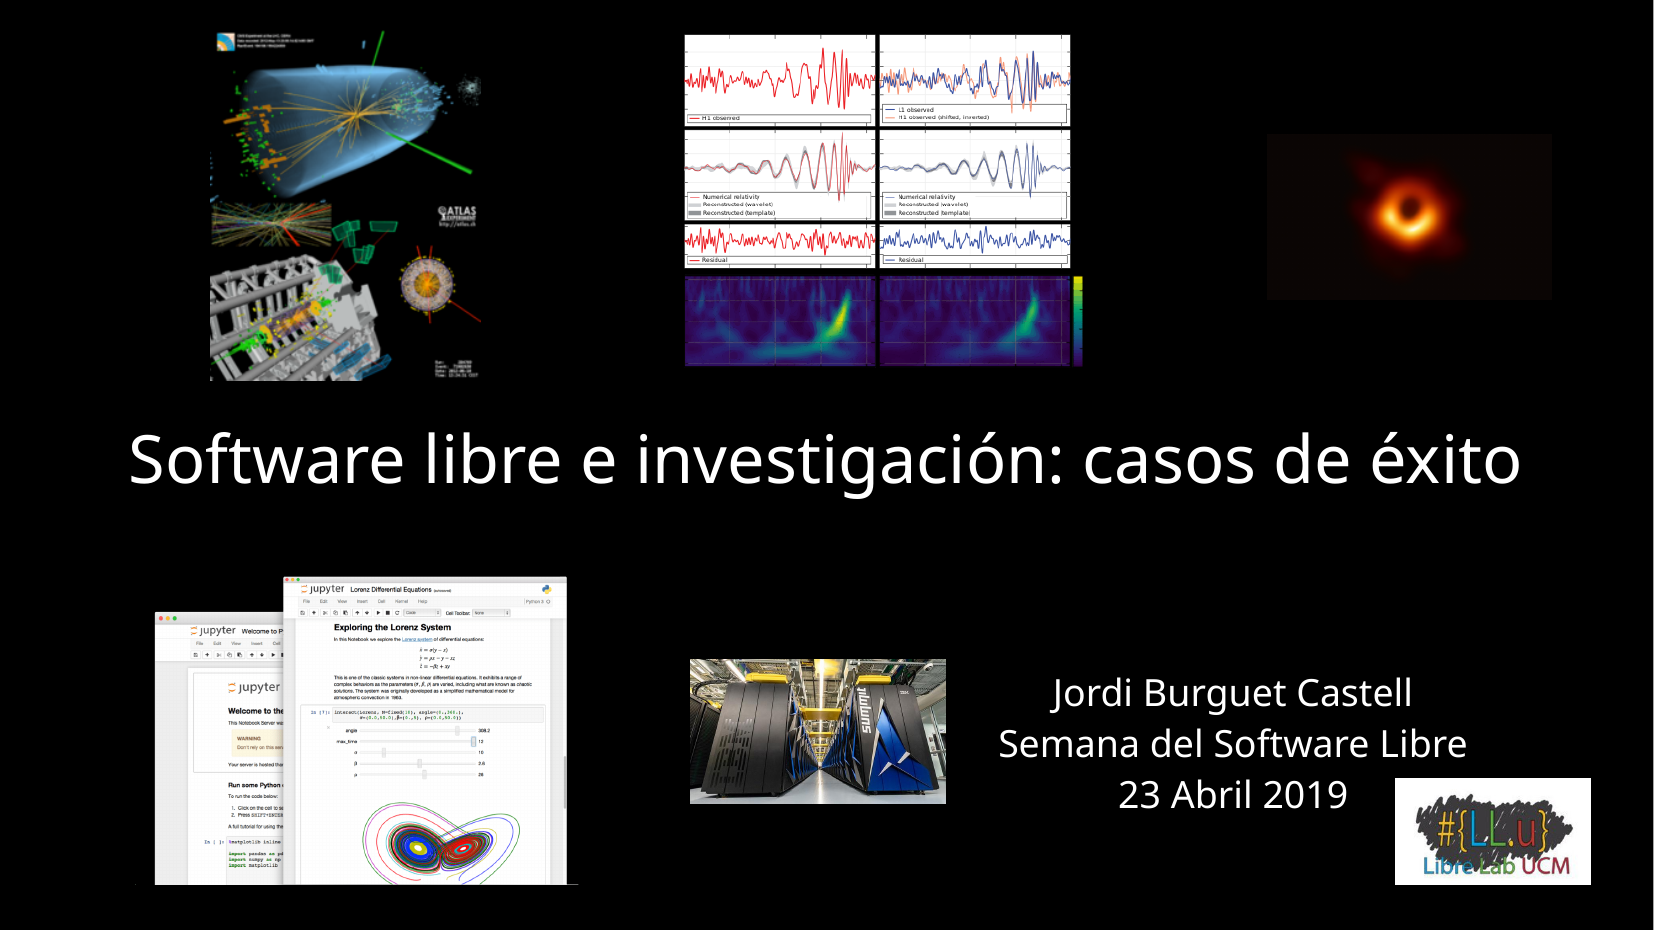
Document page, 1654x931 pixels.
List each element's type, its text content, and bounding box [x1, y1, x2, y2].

picture [690, 659, 946, 804]
picture [1395, 778, 1591, 886]
text_box Jordi Burguet Castell Semana del Software Libre 23 Abril 2019 [983, 658, 1518, 823]
picture [1267, 134, 1552, 301]
picture [645, 14, 1111, 409]
picture [210, 29, 481, 188]
subtitle Software libre e investigación: casos de éxito [82, 188, 1571, 728]
picture [135, 569, 580, 886]
